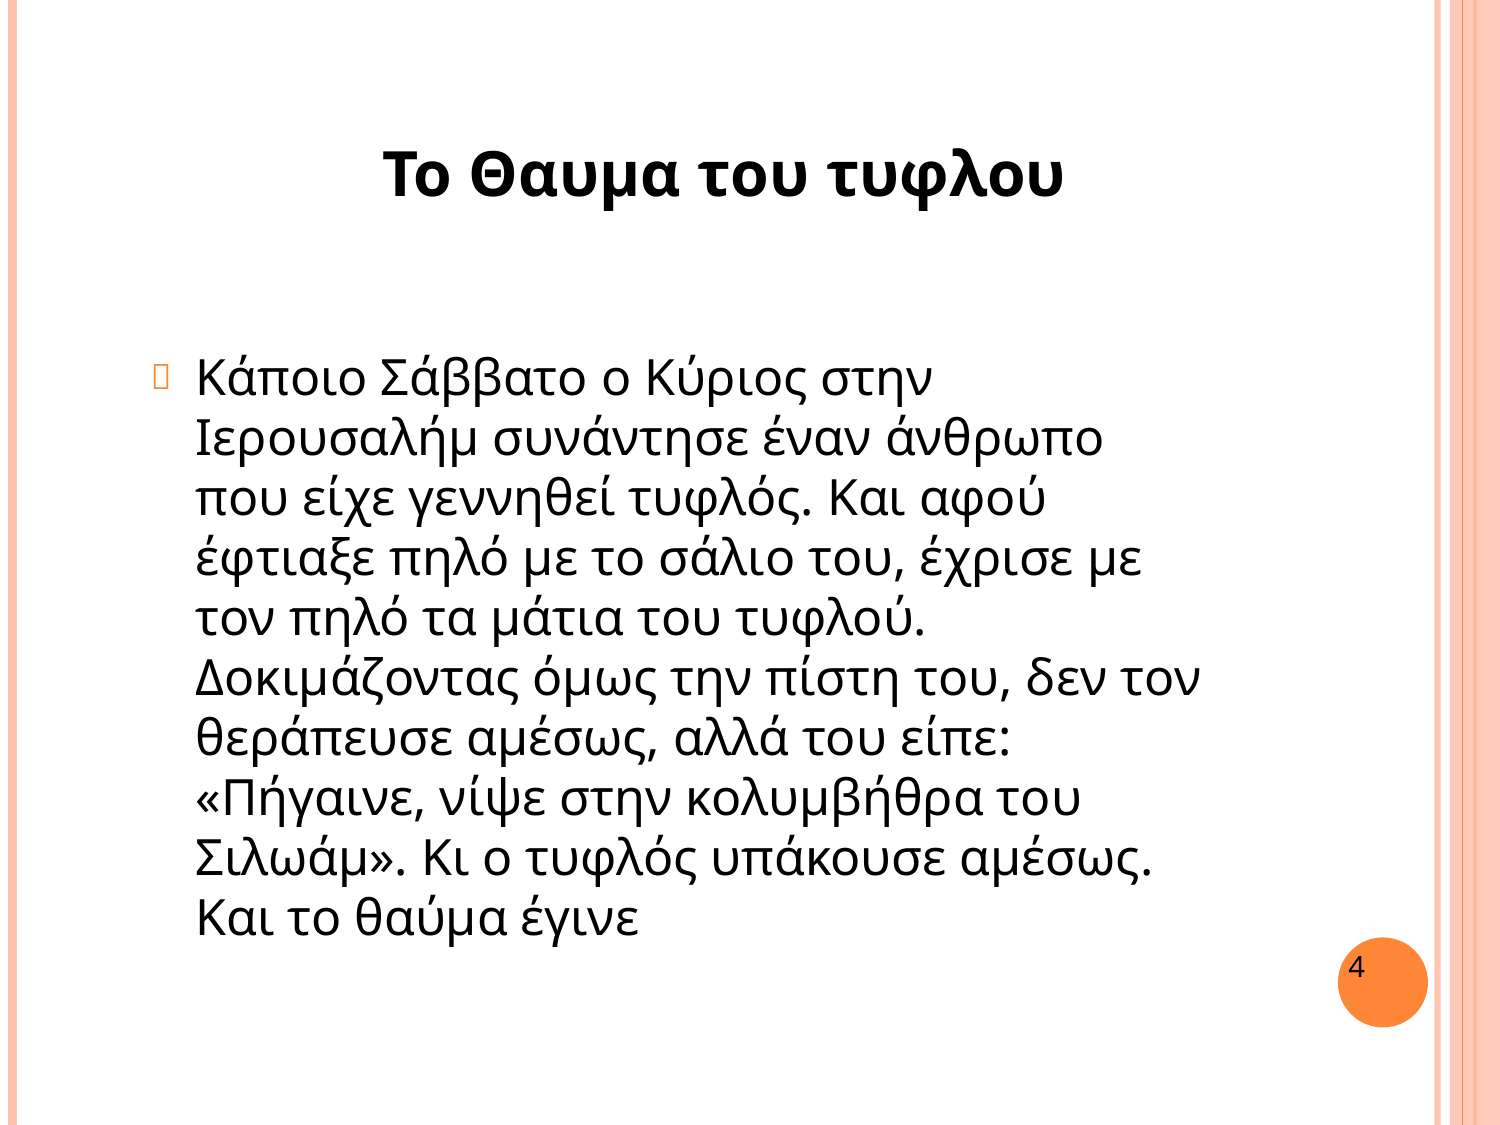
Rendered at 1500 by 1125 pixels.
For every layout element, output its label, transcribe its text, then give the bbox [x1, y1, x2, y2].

title Το Θαυμα του τυφλου [112, 78, 1338, 266]
slide_number <αριθμός> [1333, 940, 1434, 1027]
list Κάποιο Σάββατο ο Κύριος στην Ιερουσαλήμ συνάντησε έναν άνθρωπο που είχε γεννηθεί τυφλός. Και αφού έφτιαξε πηλό με το σάλιο του, έχρισε με τον πηλό τα μάτια του τυφλού. Δοκιμάζοντας όμως την πίστη του, δεν τον θεράπευσε αμέσως, αλλά του είπε: «Πήγαινε, νίψε στην κολυμβήθρα του Σιλωάμ». Κι ο τυφλός υπάκουσε αμέσως. Και το θαύμα έγινε [135, 338, 1219, 1020]
